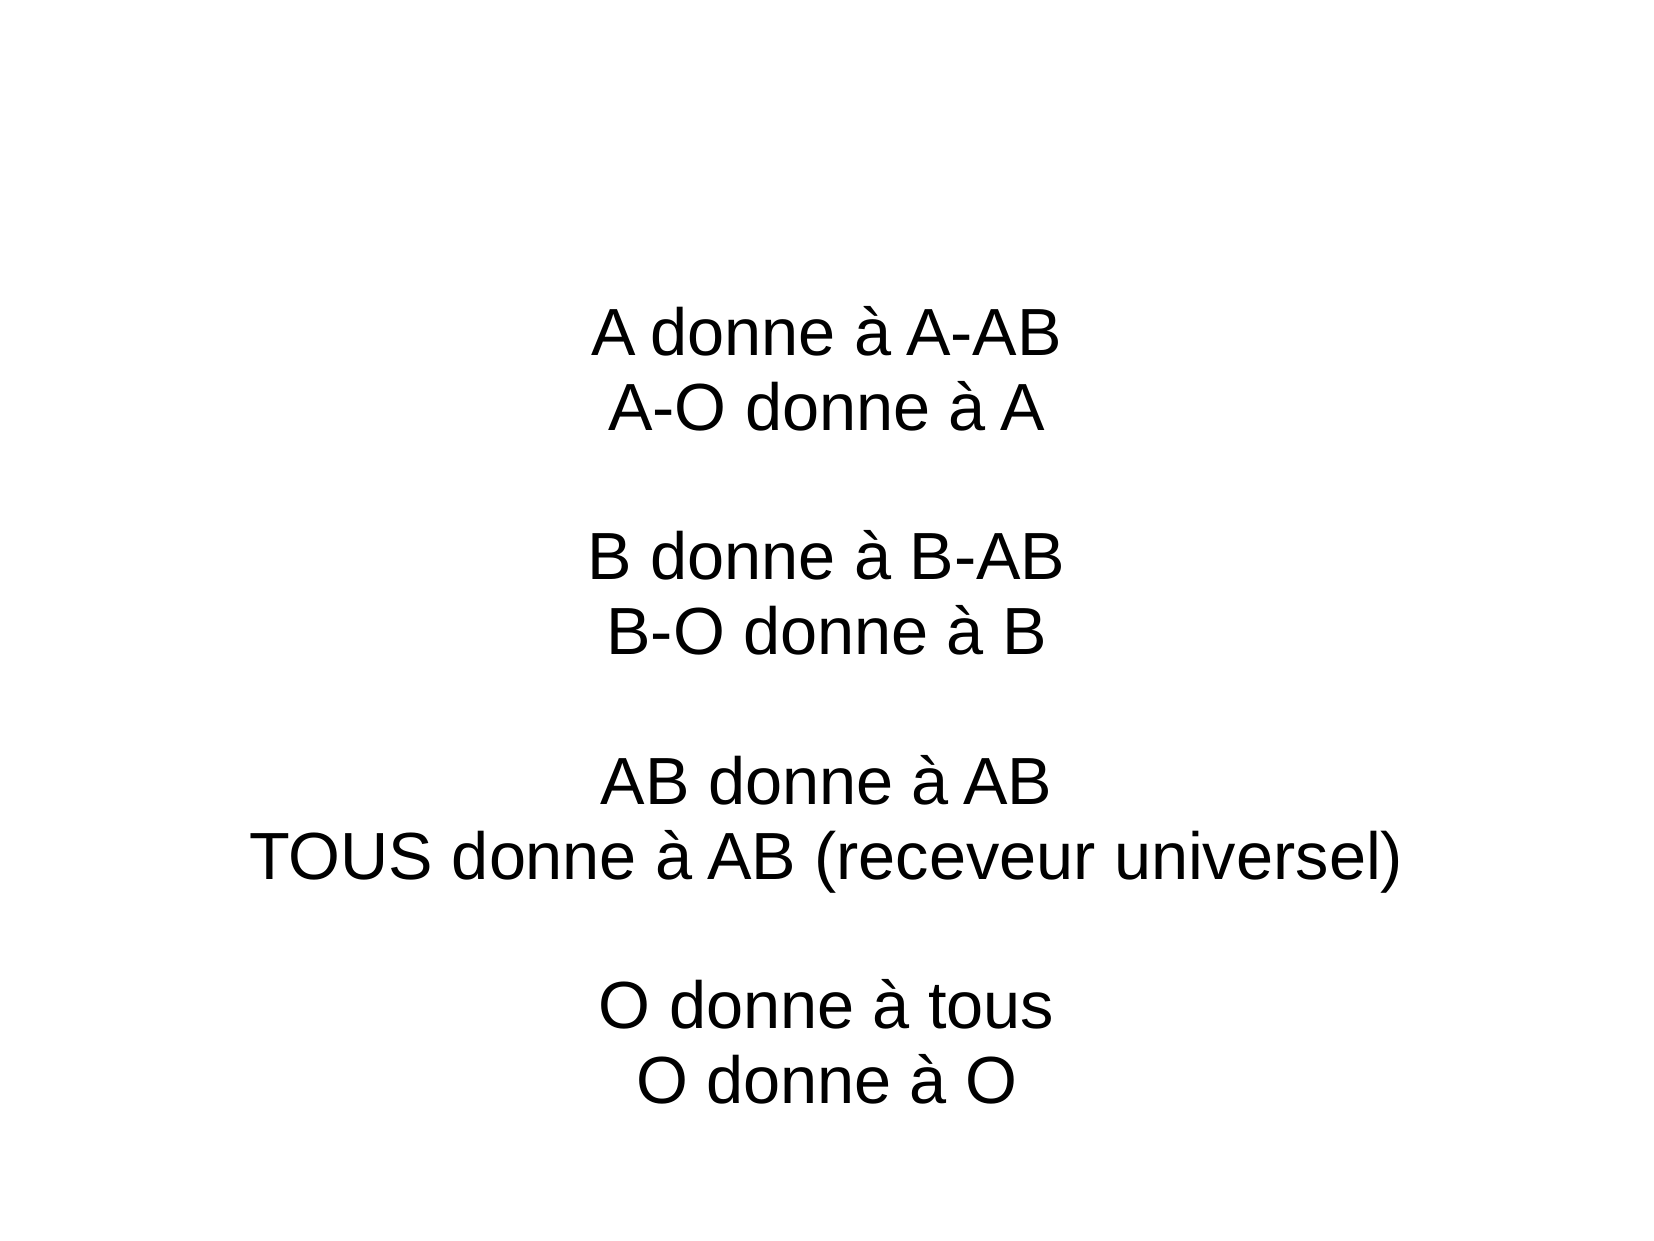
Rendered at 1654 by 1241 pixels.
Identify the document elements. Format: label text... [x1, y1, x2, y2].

subtitle A donne à A-AB A-O donne à A B donne à B-AB B-O donne à B AB donne à AB TOUS donne à AB (receveur universel) O donne à tous O donne à O [82, 295, 1571, 1118]
